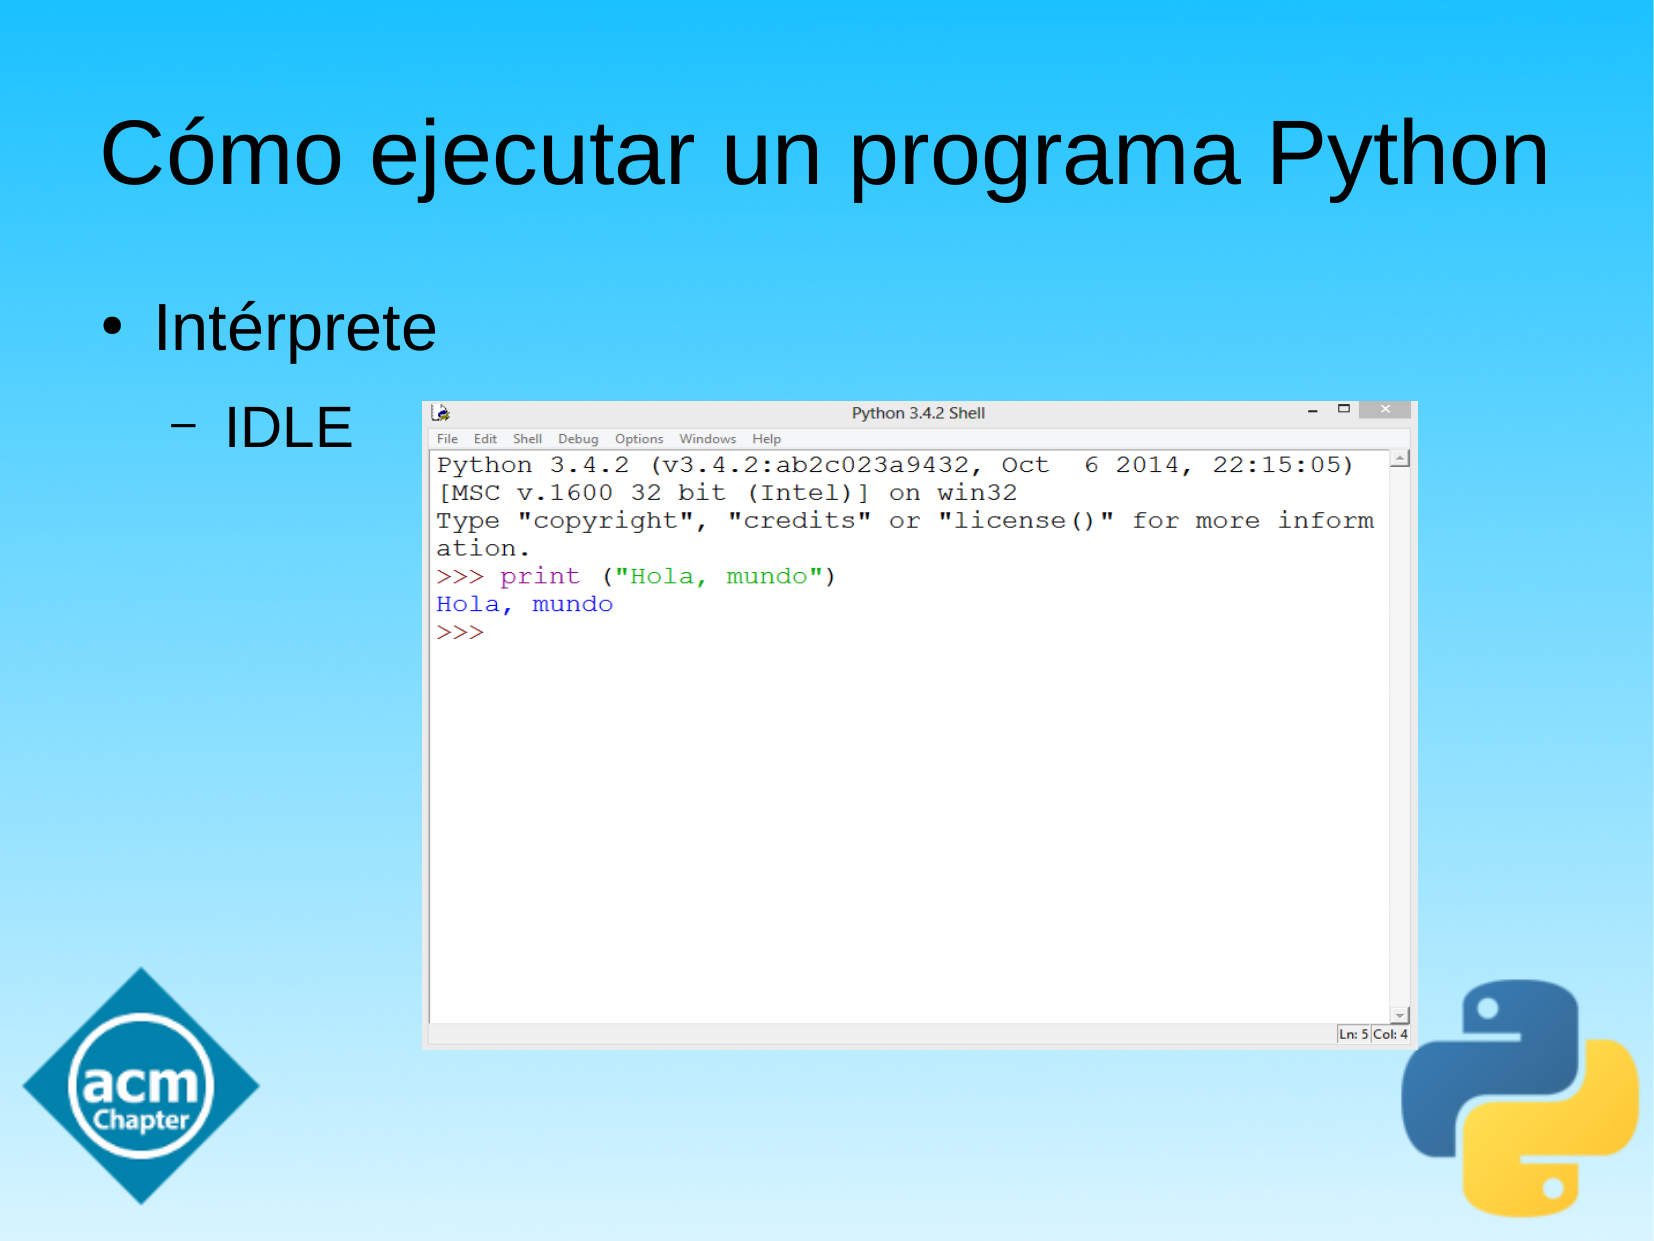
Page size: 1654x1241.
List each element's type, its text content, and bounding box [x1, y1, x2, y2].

title Cómo ejecutar un programa Python [82, 49, 1571, 257]
list Intérprete IDLE [82, 290, 1571, 1010]
picture [0, 0, 1654, 1241]
